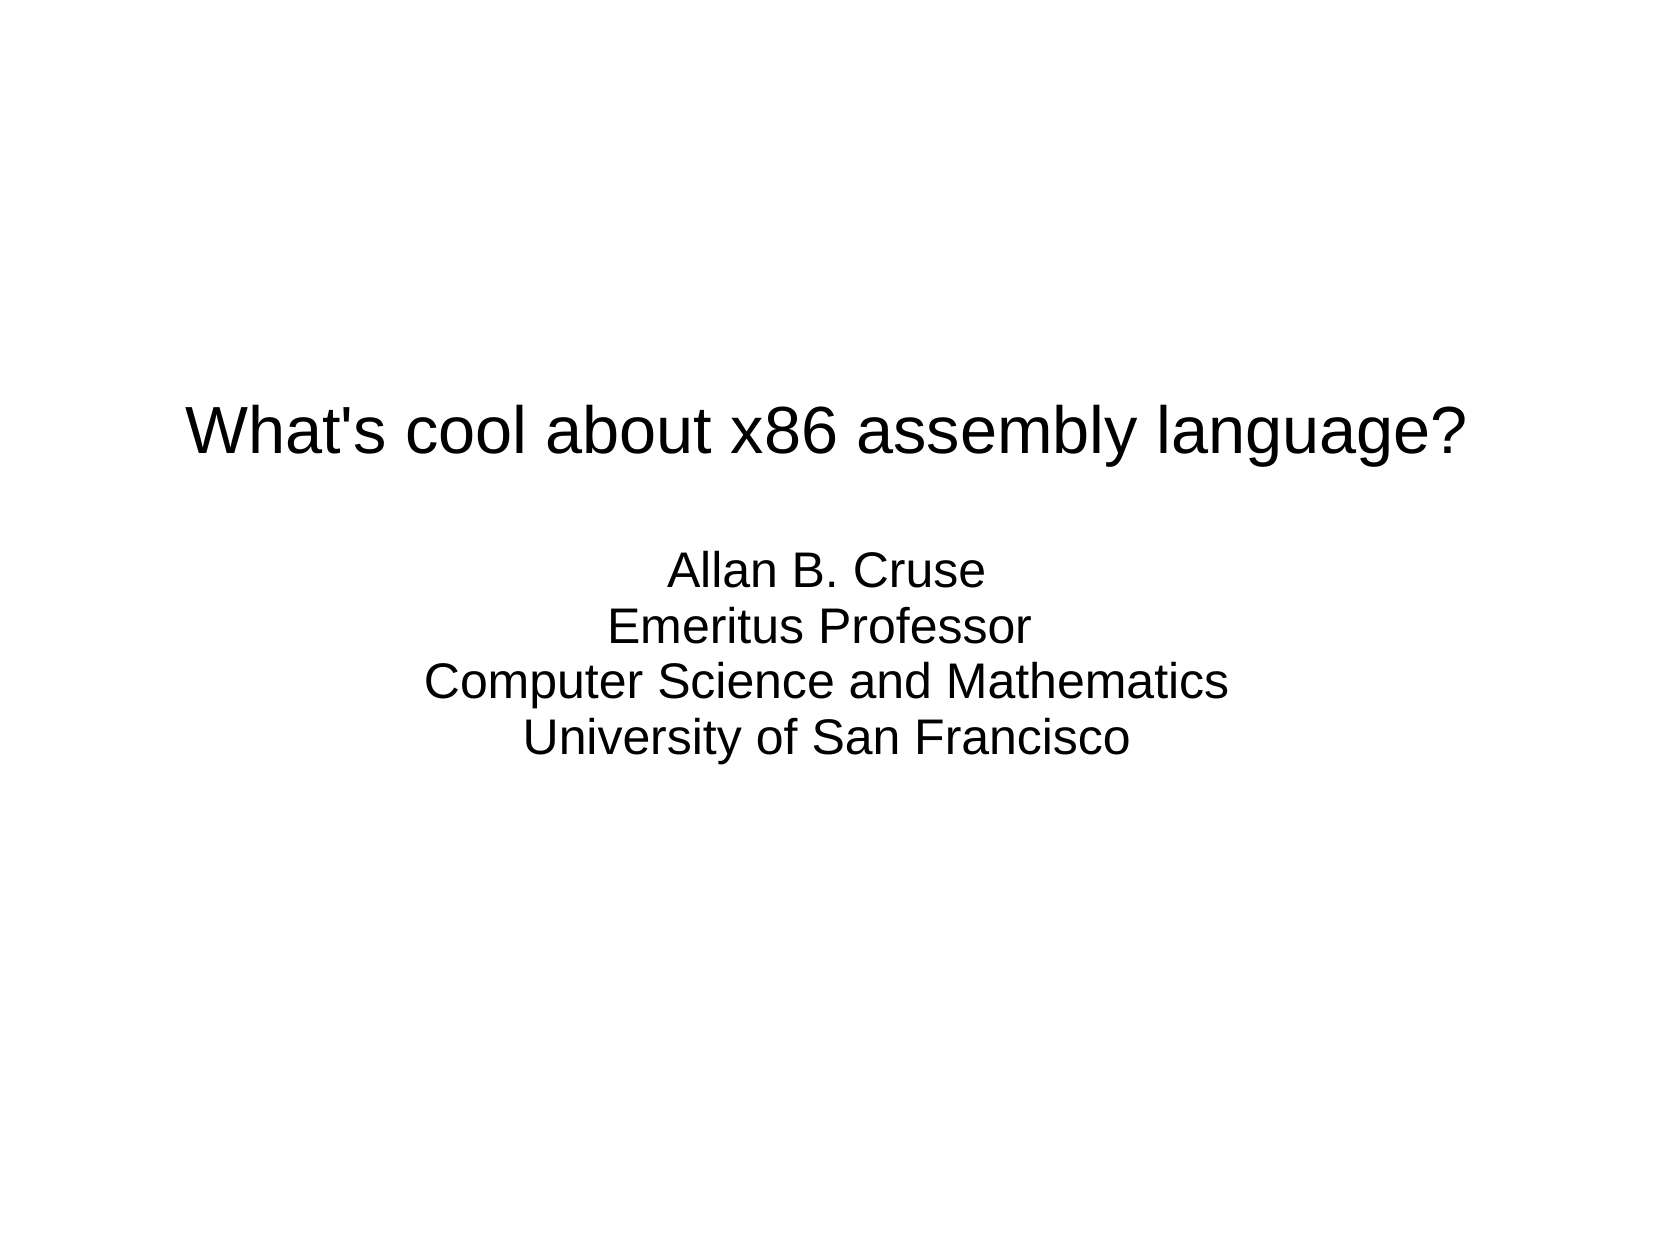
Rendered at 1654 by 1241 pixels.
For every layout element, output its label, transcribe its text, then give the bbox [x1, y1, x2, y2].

subtitle What's cool about x86 assembly language? Allan B. Cruse Emeritus Professor Computer Science and Mathematics University of San Francisco [82, 56, 1571, 1102]
